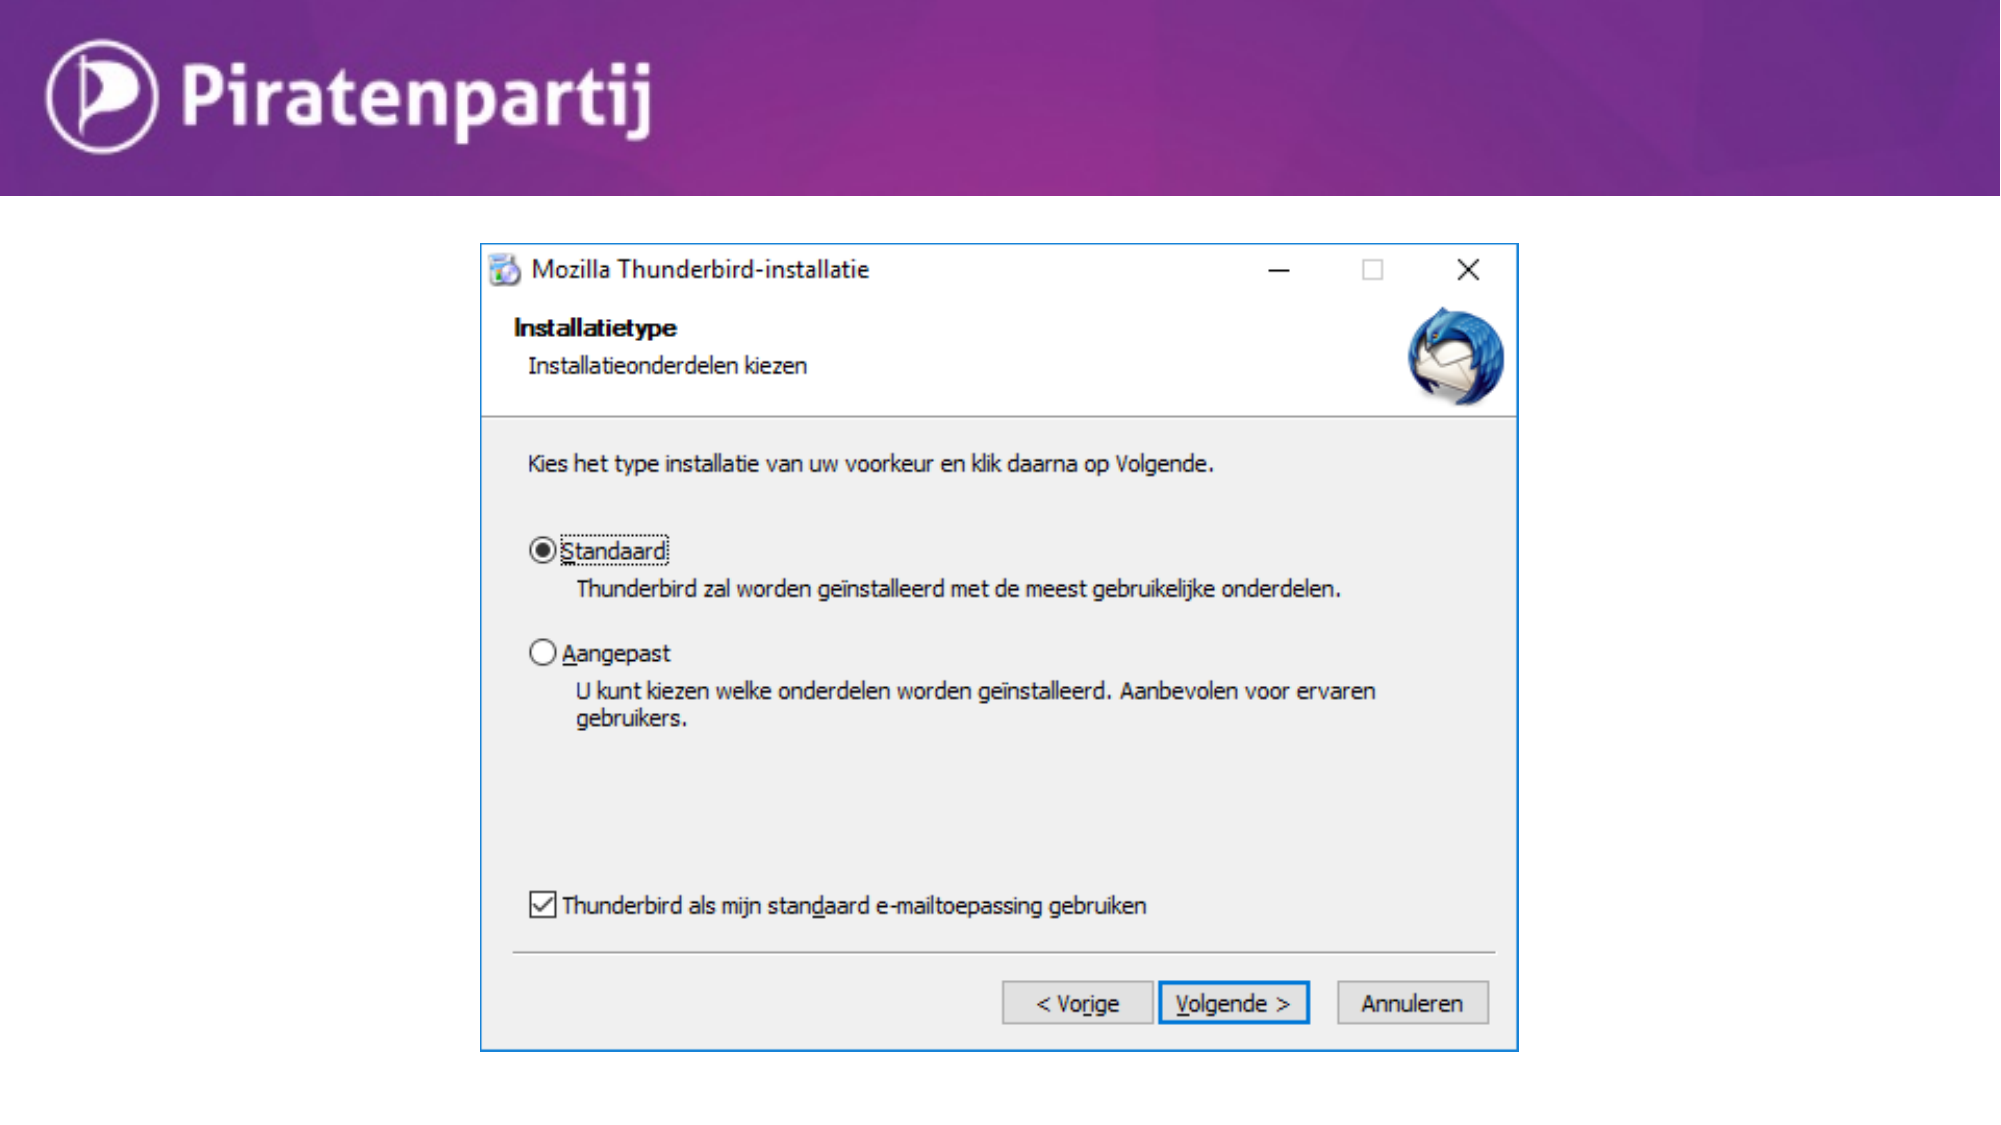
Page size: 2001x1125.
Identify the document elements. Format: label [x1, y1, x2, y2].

picture [0, 0, 2000, 196]
picture [480, 243, 1519, 1052]
